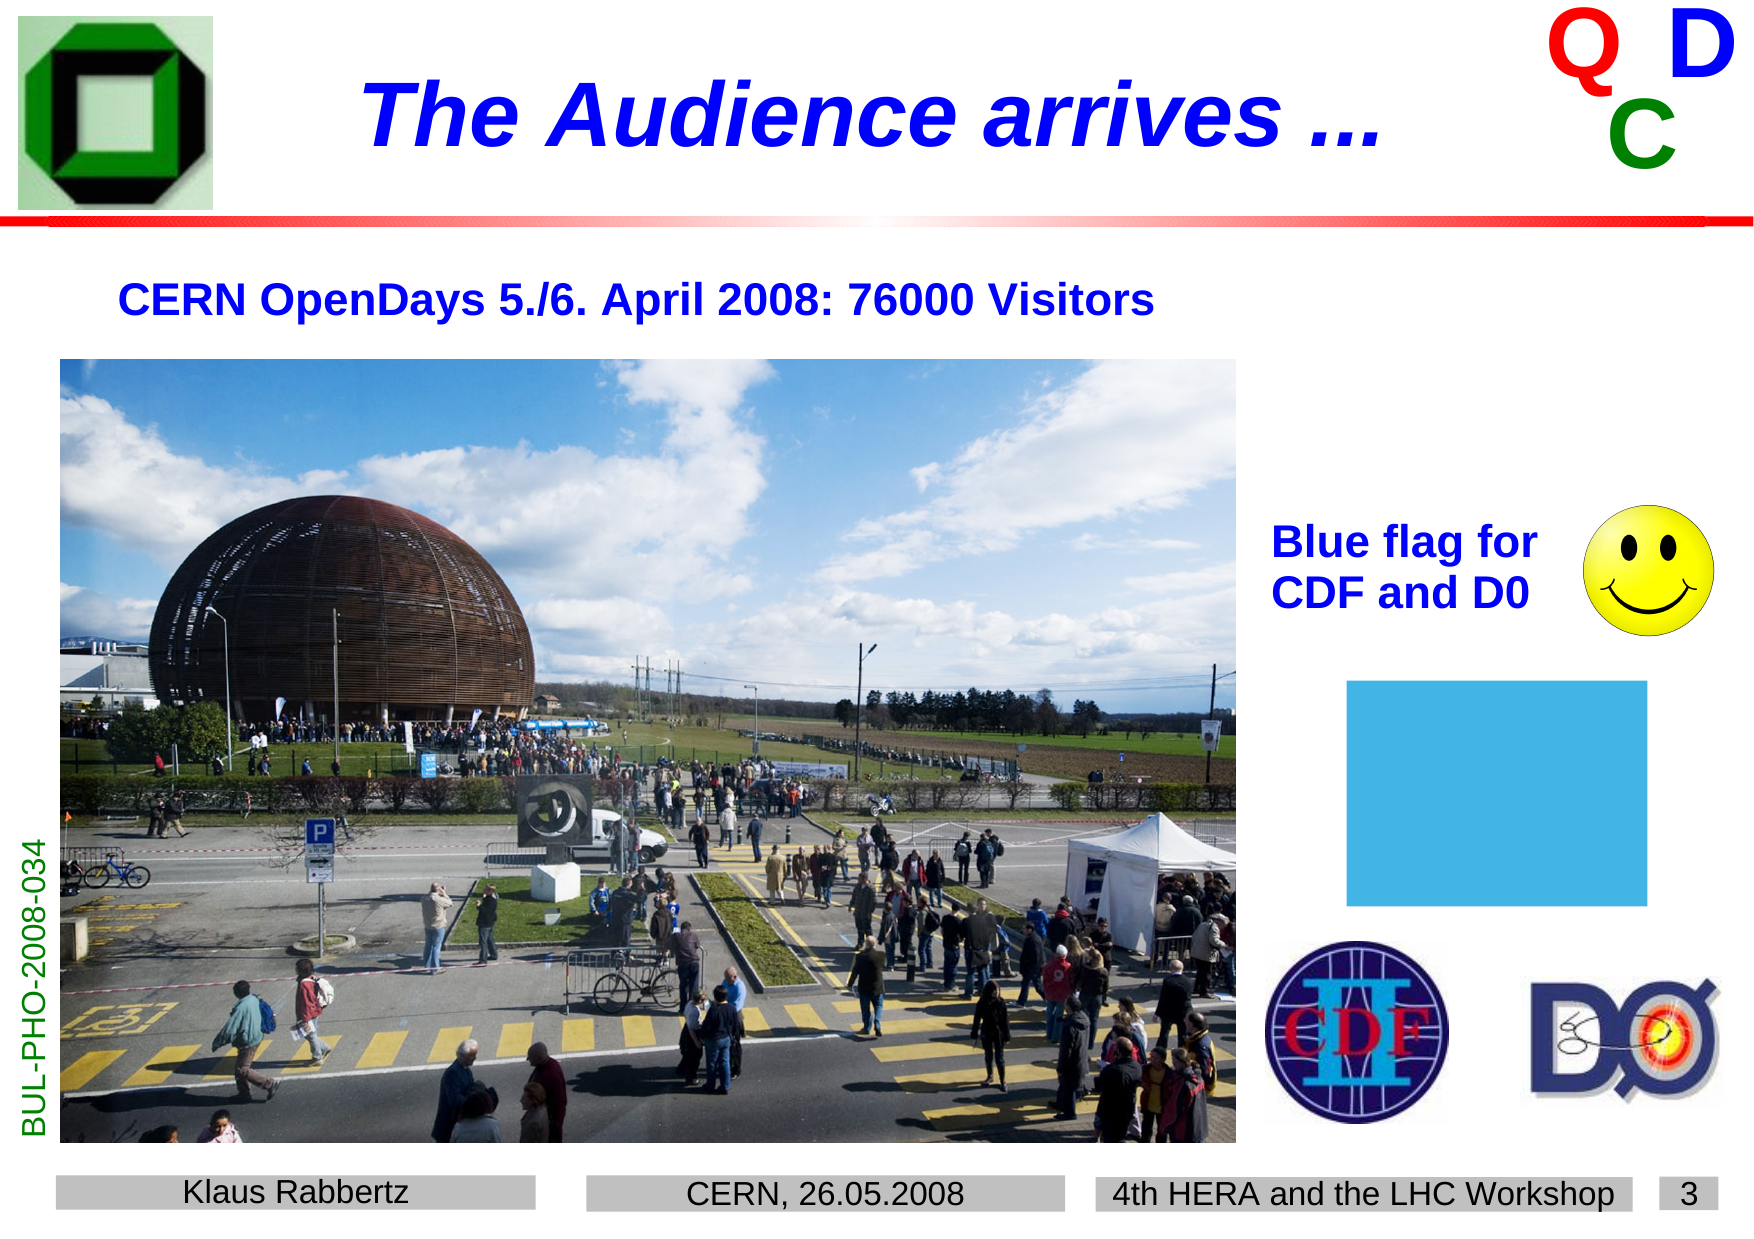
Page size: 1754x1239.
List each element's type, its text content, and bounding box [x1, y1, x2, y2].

title The Audience arrives ... [220, 16, 1525, 213]
picture [60, 359, 1236, 1143]
text_box CERN OpenDays 5./6. April 2008: 76000 Visitors [105, 261, 1149, 337]
text_box Blue flag for CDF and D0 [1259, 504, 1545, 631]
picture [1520, 976, 1726, 1108]
picture [18, 16, 213, 210]
text_box BUL-PHO-2008-034 [3, 827, 64, 1151]
picture [1580, 502, 1717, 639]
text_box [1346, 680, 1648, 907]
picture [1265, 941, 1449, 1125]
